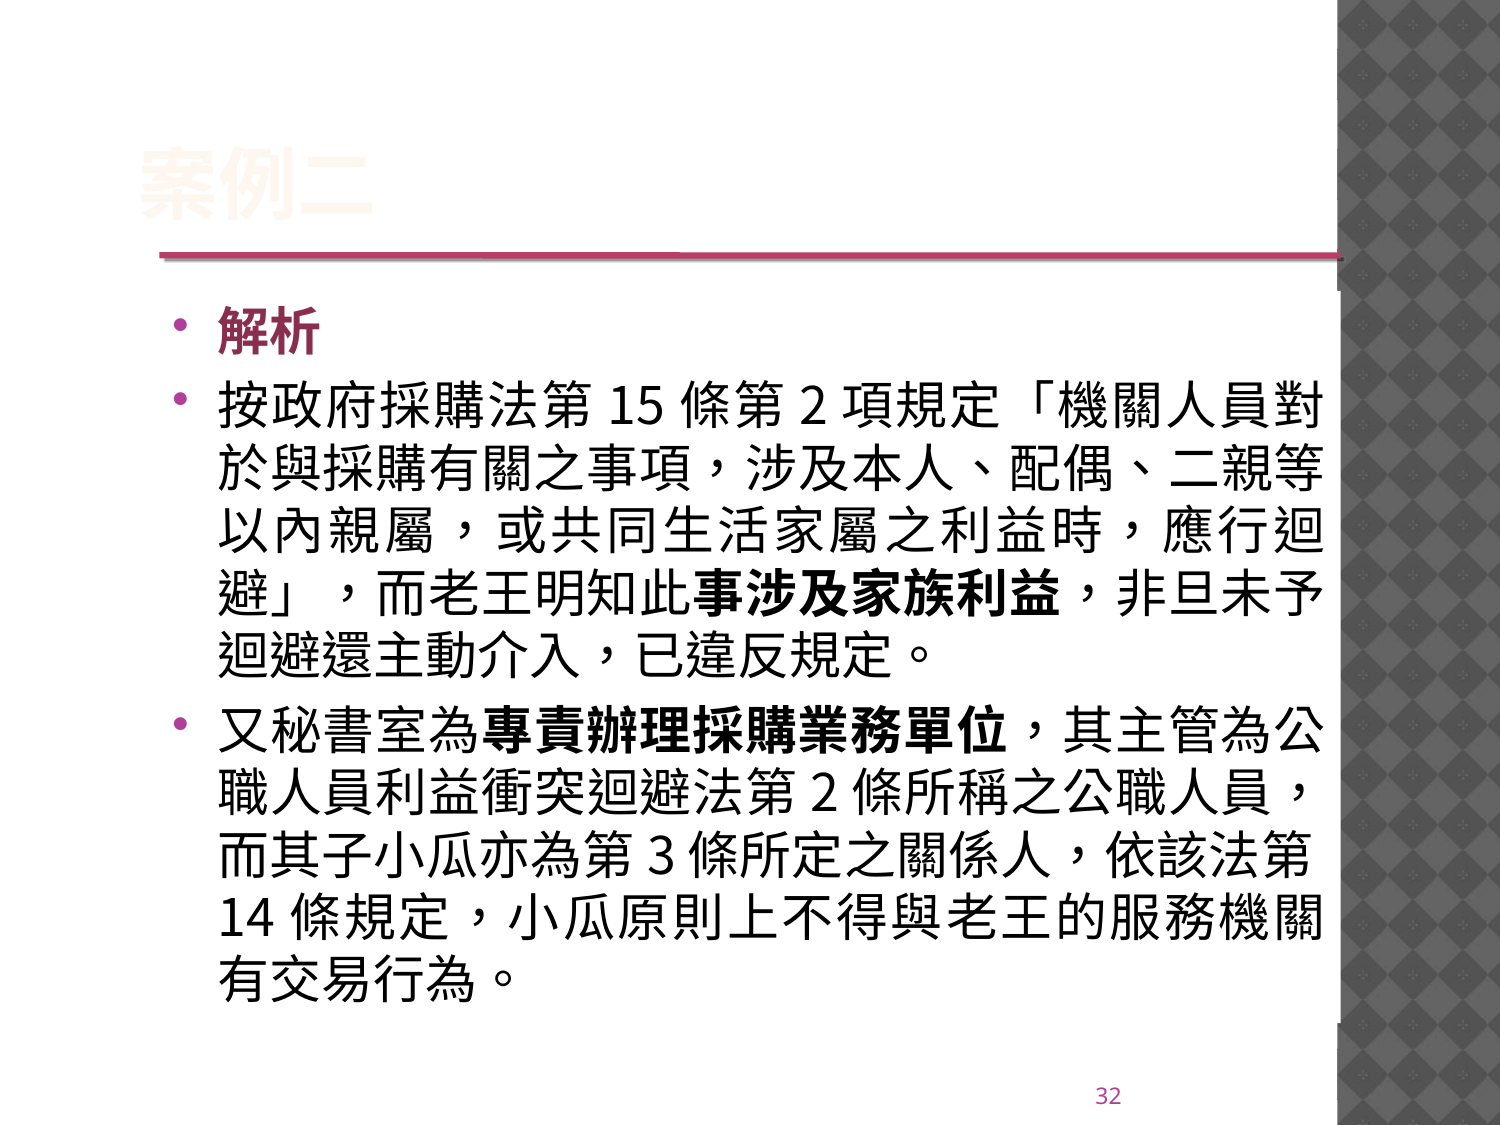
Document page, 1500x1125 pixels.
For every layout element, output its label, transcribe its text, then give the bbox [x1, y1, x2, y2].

text_box 案例二 [123, 105, 1306, 259]
list 解析 按政府採購法第15條第2項規定「機關人員對於與採購有關之事項，涉及本人、配偶、二親等以內親屬，或共同生活家屬之利益時，應行迴避」，而老王明知此事涉及家族利益，非旦未予迴避還主動介入，已違反規定。 又秘書室為專責辦理採購業務單位，其主管為公職人員利益衝突迴避法第2條所稱之公職人員，而其子小瓜亦為第3條所定之關係人，依該法第14條規定，小瓜原則上不得與老王的服務機關有交易行為。 [159, 290, 1341, 1024]
slide_number <編號> [1025, 1075, 1122, 1113]
picture [1337, 0, 1500, 1125]
